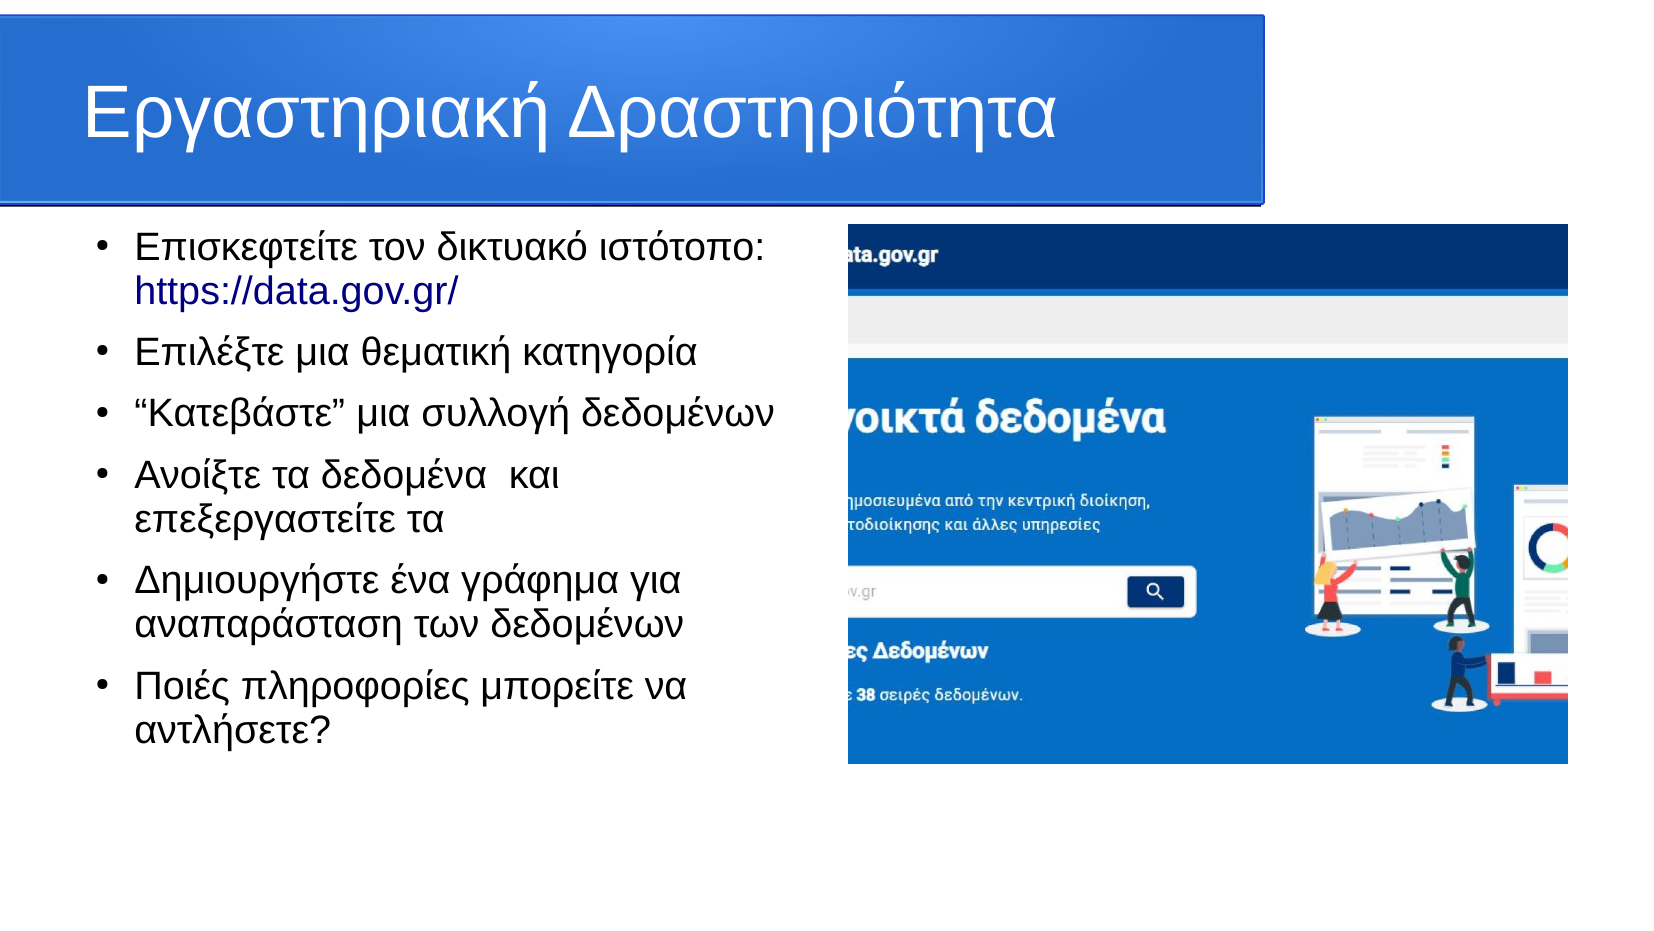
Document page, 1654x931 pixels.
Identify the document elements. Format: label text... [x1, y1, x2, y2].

list Επισκεφτείτε τον δικτυακό ιστότοπο: https://data.gov.gr/ Επιλέξτε μια θεματική κατηγορία “Κατεβάστε” μια συλλογή δεδομένων Ανοίξτε τα δεδομένα και επεξεργαστείτε τα Δημιουργήστε ένα γράφημα για αναπαράσταση των δεδομένων Ποιές πληροφορίες μπορείτε να αντλήσετε? [82, 224, 809, 764]
picture [848, 224, 1568, 764]
title Εργαστηριακή Δραστηριότητα [82, 35, 1235, 189]
